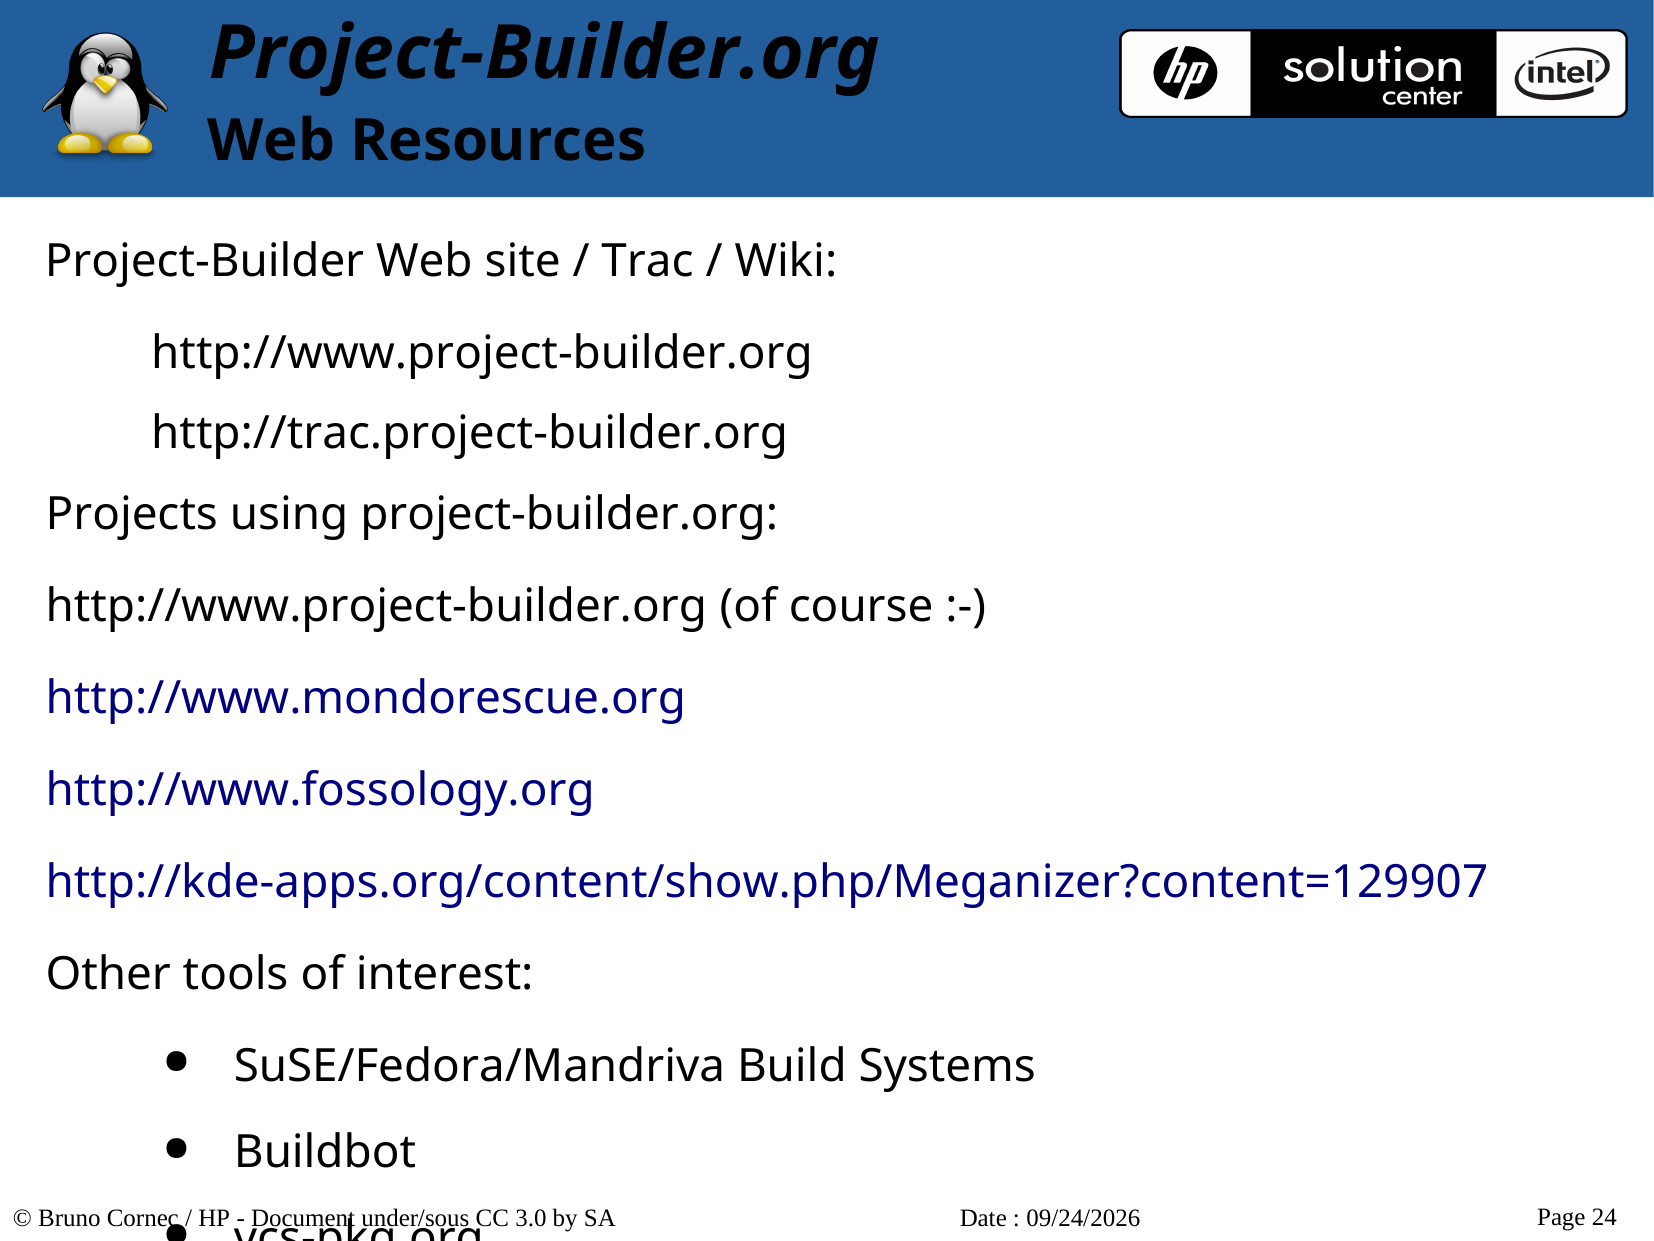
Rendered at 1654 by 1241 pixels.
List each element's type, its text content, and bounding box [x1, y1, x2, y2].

title Web Resources [207, 59, 1177, 221]
list Project-Builder Web site / Trac / Wiki: http://www.project-builder.org http://trac.project-builder.org Projects using project-builder.org: http://www.project-builder.org (of course :-) http://www.mondorescue.org http://www.fossology.org http://kde-apps.org/content/show.php/Meganizer?content=129907 Other tools of interest: SuSE/Fedora/Mandriva Build Systems Buildbot vcs-pkg.org [44, 227, 1624, 1241]
picture [1119, 29, 1628, 118]
picture [42, 29, 168, 167]
